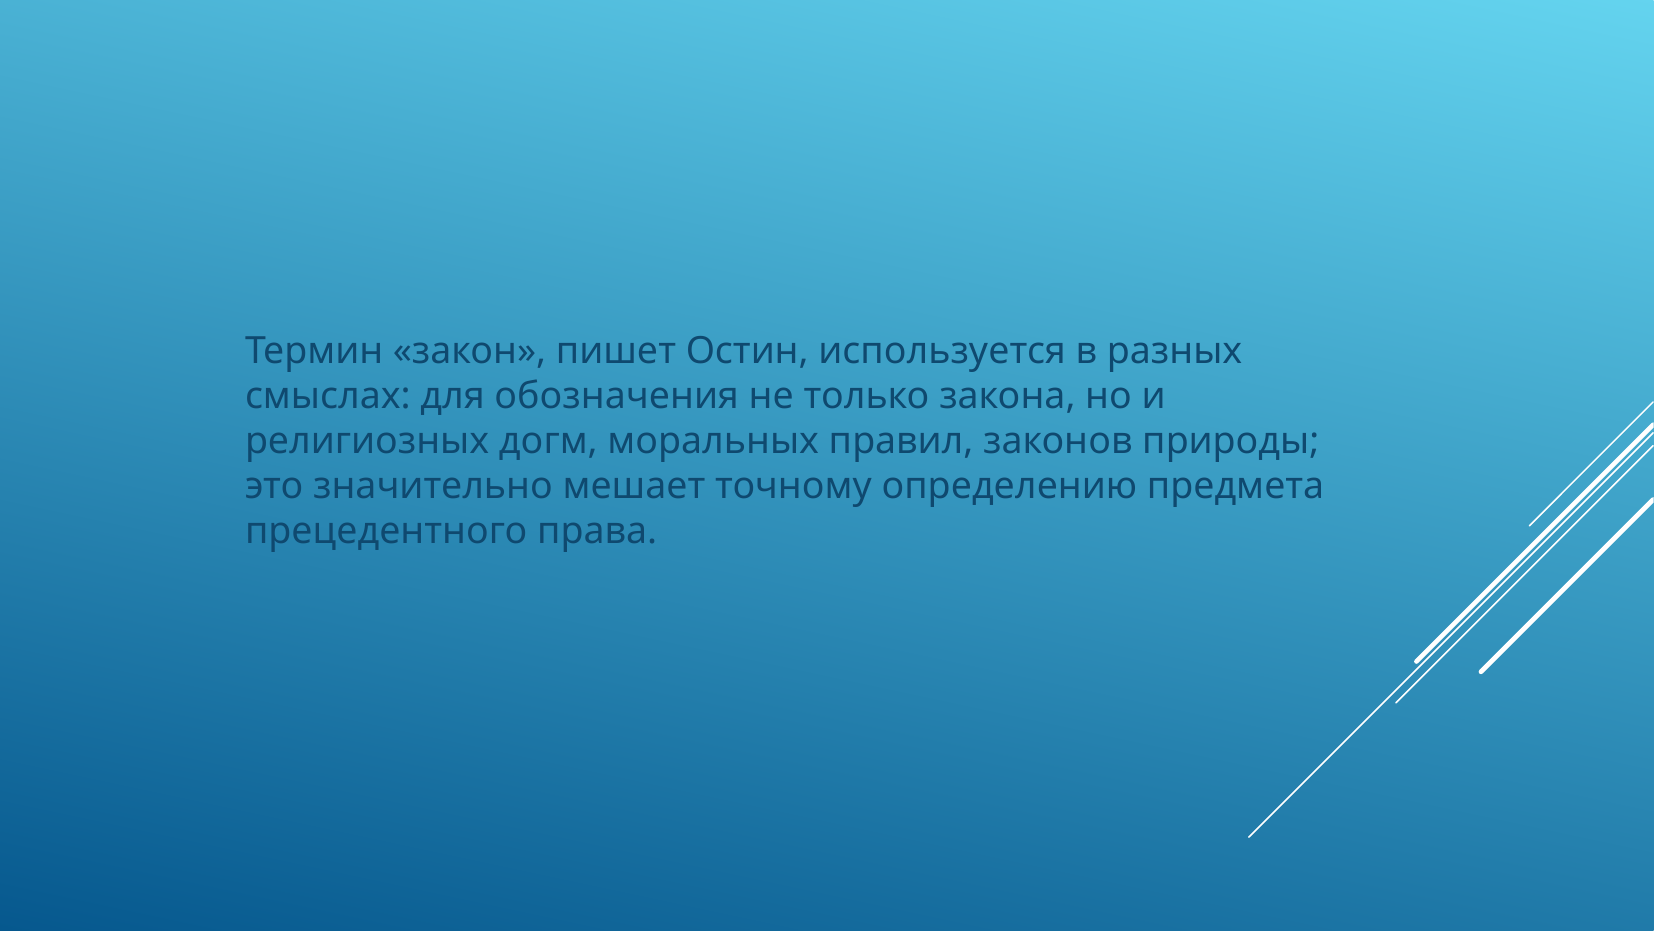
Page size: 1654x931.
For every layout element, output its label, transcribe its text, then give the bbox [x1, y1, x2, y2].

list Термин «закон», пишет Остин, используется в разных смыслах: для обозначения не только закона, но и религиозных догм, моральных правил, законов природы; это значительно мешает точному определению предмета прецедентного права. [229, 193, 1388, 685]
